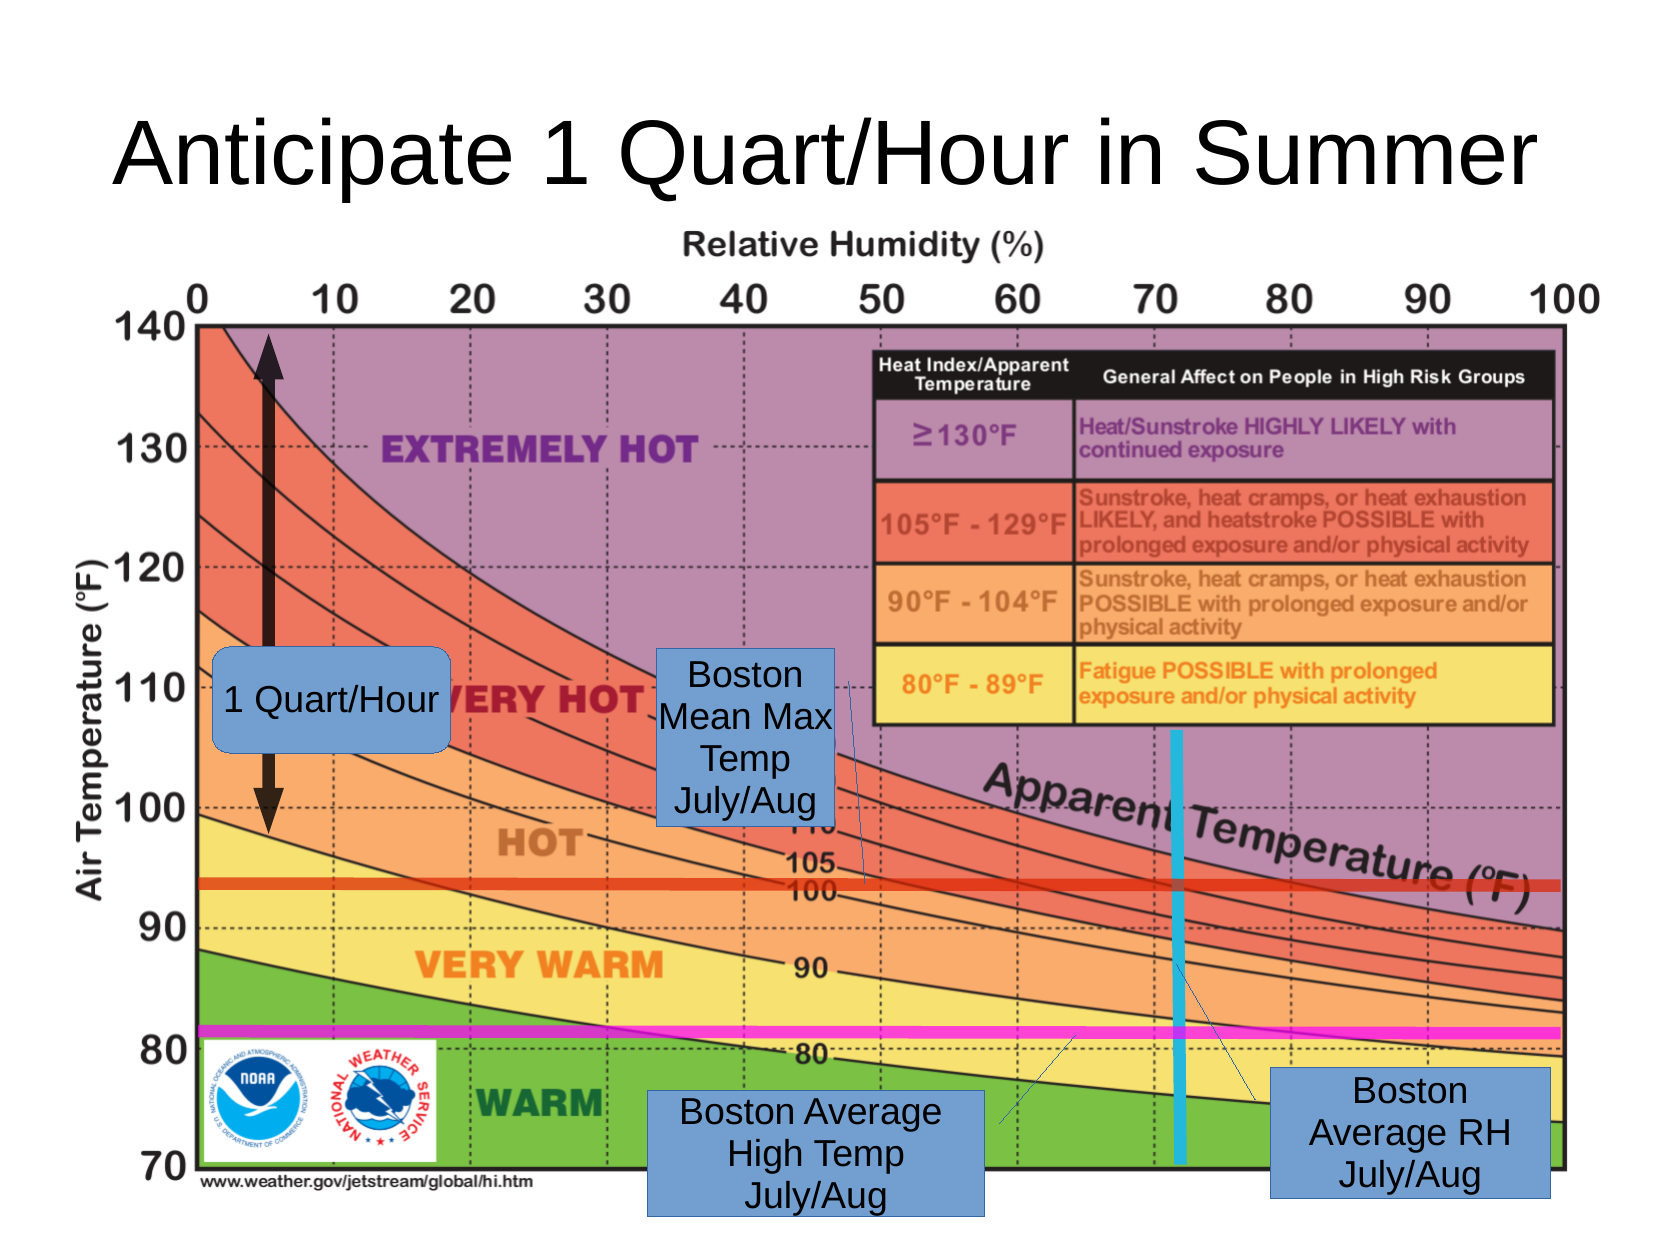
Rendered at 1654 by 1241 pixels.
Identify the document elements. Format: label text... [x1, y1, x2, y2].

text_box Boston Mean Max Temp July/Aug [657, 649, 834, 826]
text_box Boston Average RH July/Aug [1270, 1067, 1550, 1199]
title Anticipate 1 Quart/Hour in Summer [82, 49, 1571, 257]
picture [42, 201, 1639, 1210]
text_box 1 Quart/Hour [212, 646, 451, 754]
text_box Boston Average High Temp July/Aug [647, 1090, 985, 1217]
